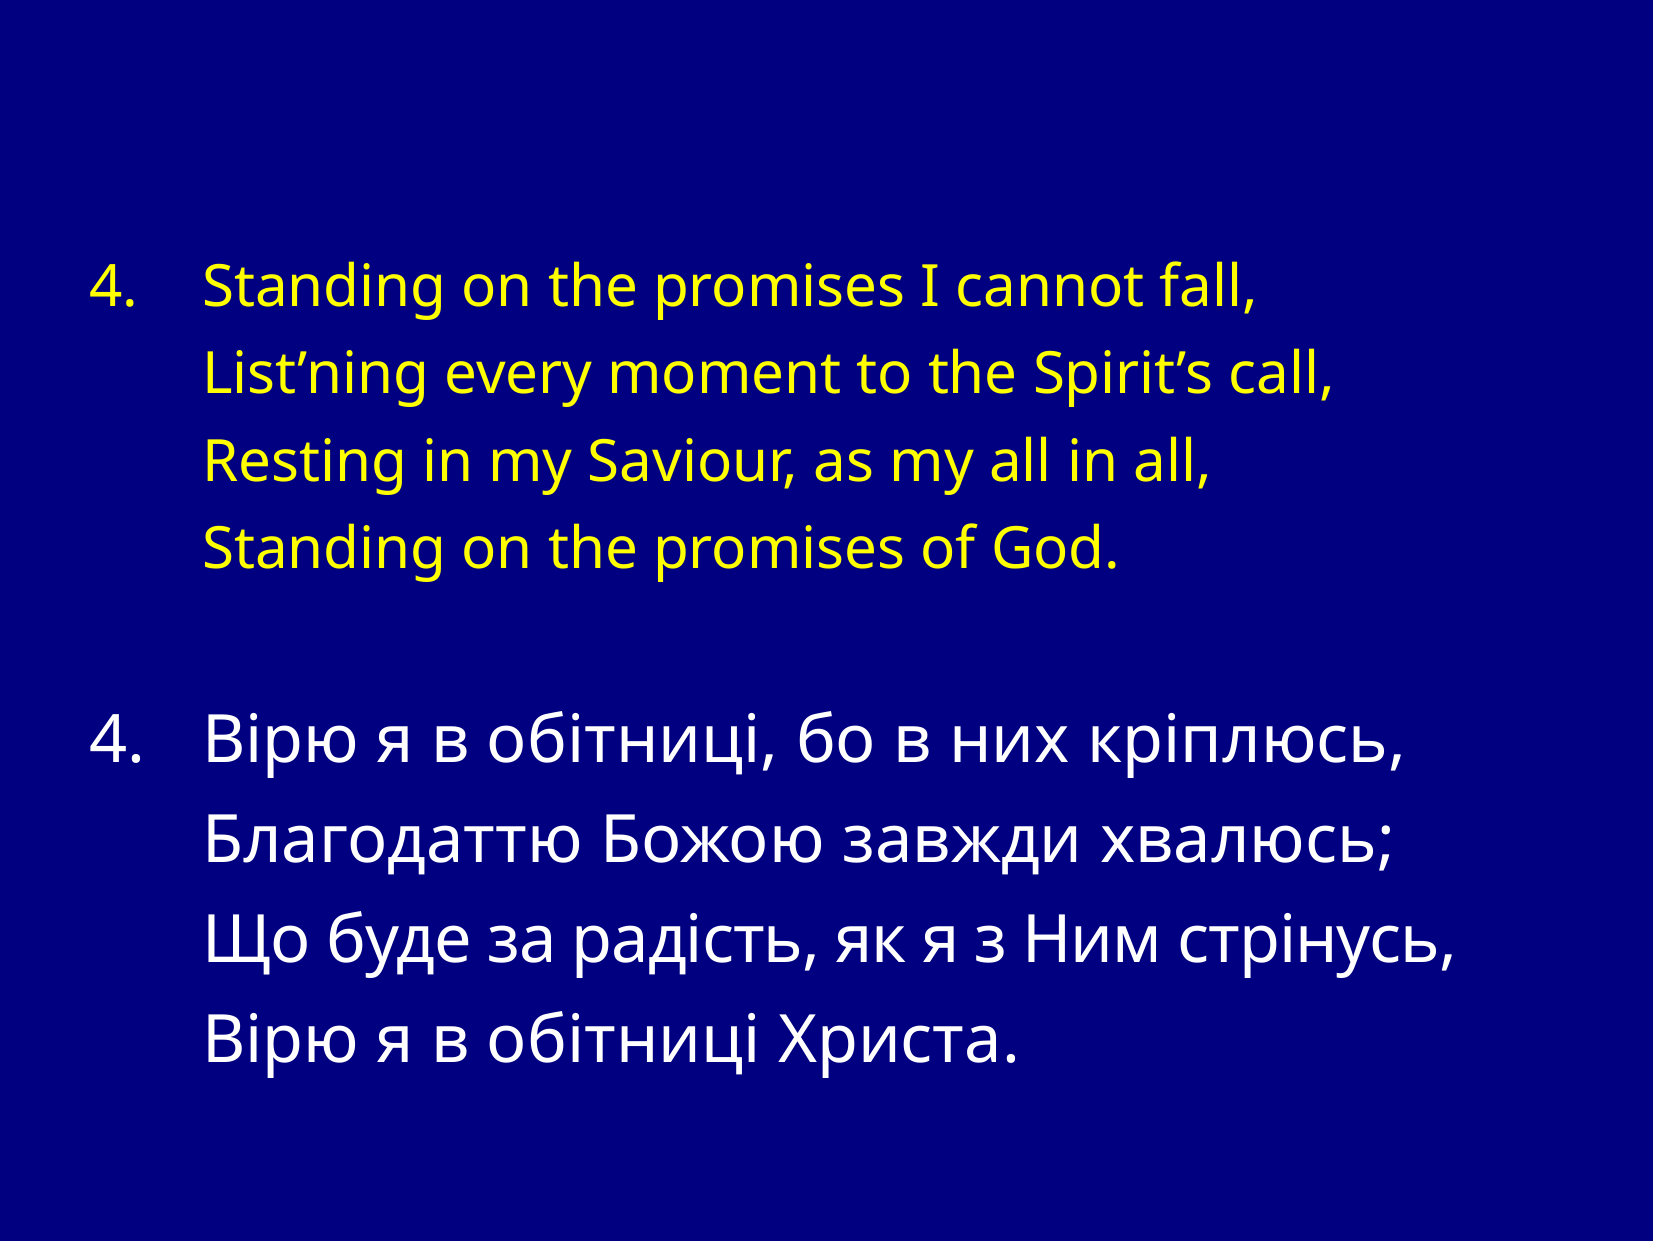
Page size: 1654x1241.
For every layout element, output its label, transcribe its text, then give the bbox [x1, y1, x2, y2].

text_box 4. Вірю я в обітниці, бо в них кріплюсь, Благодаттю Божою завжди хвалюсь; Що буде за радість, як я з Ним стрінусь, Вірю я в обітниці Христа. [75, 675, 1651, 1163]
text_box 4. Standing on the promises I cannot fall, List’ning every moment to the Spirit’s call, Resting in my Saviour, as my all in all, Standing on the promises of God. [75, 150, 1576, 638]
